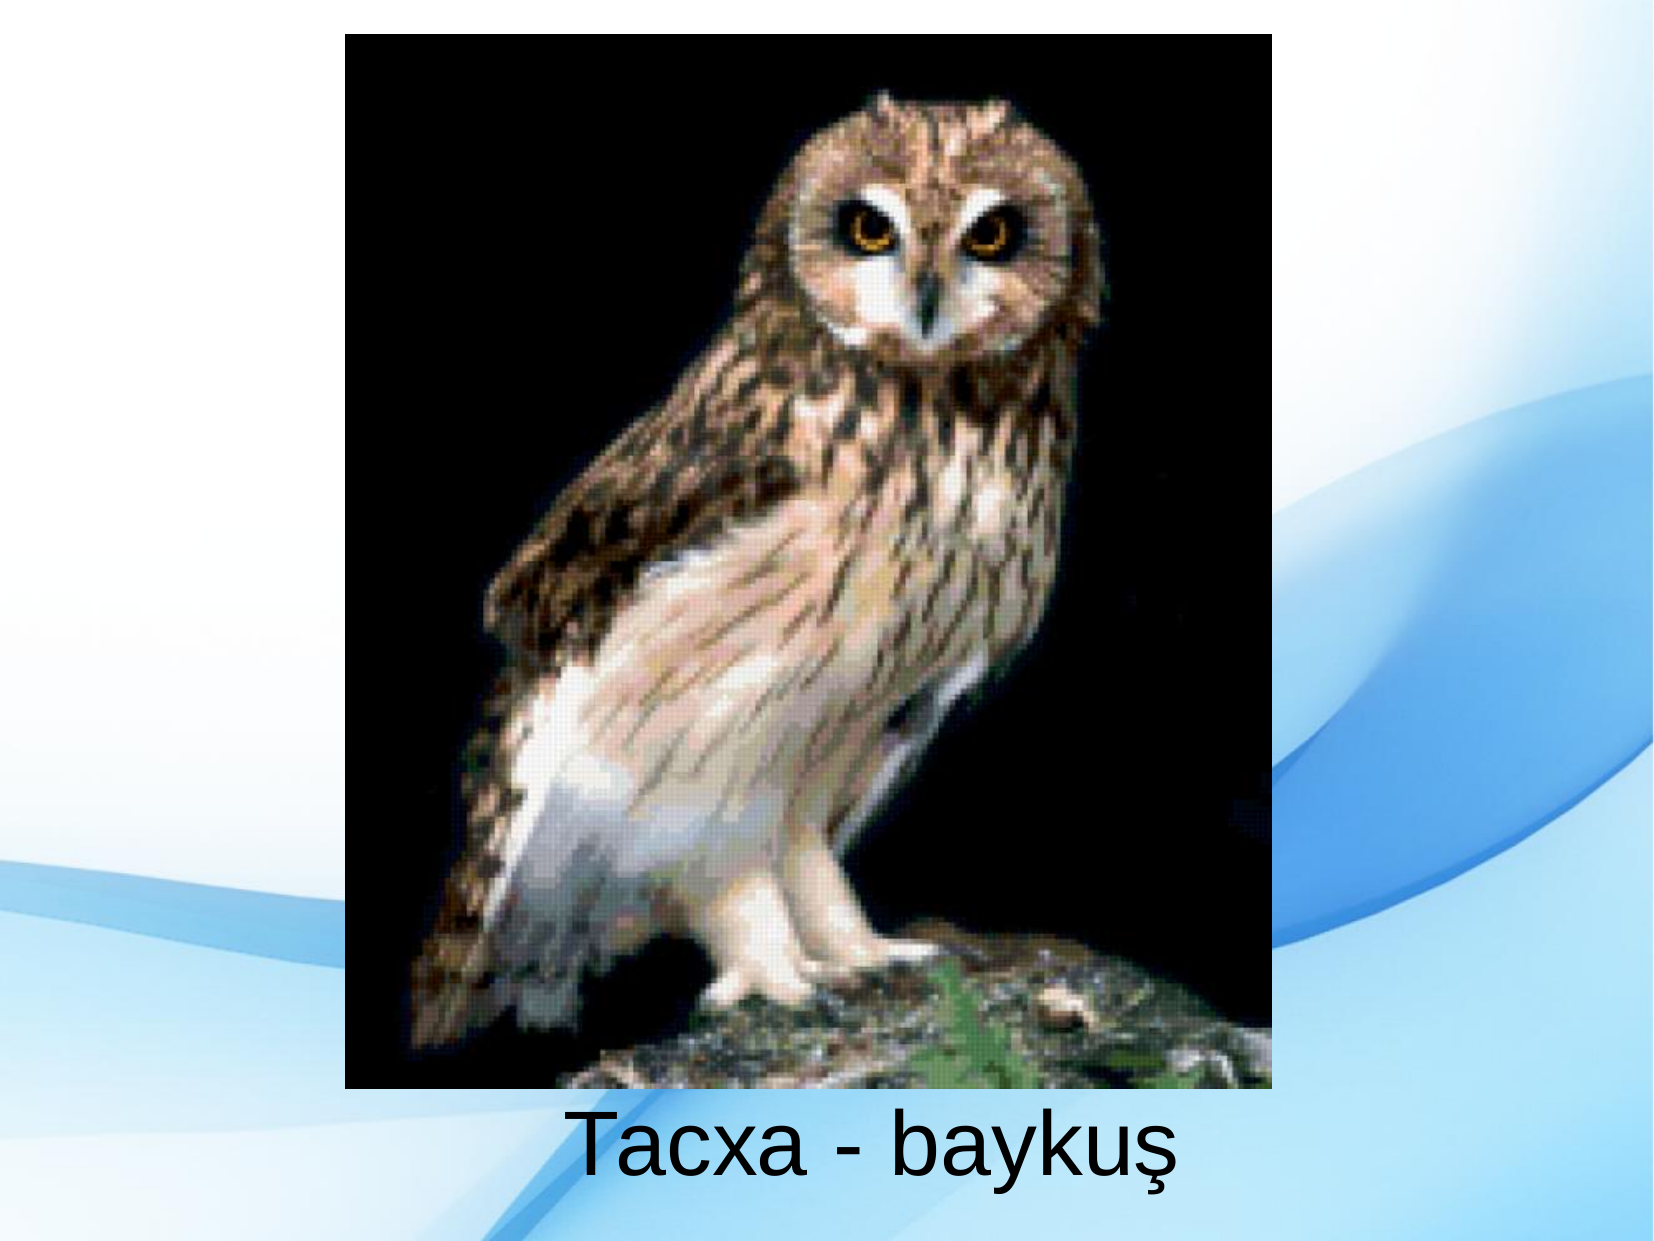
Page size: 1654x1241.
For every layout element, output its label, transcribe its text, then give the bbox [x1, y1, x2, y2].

picture [0, 0, 1654, 1241]
list Тасха - baykuş [357, 1088, 1361, 1194]
